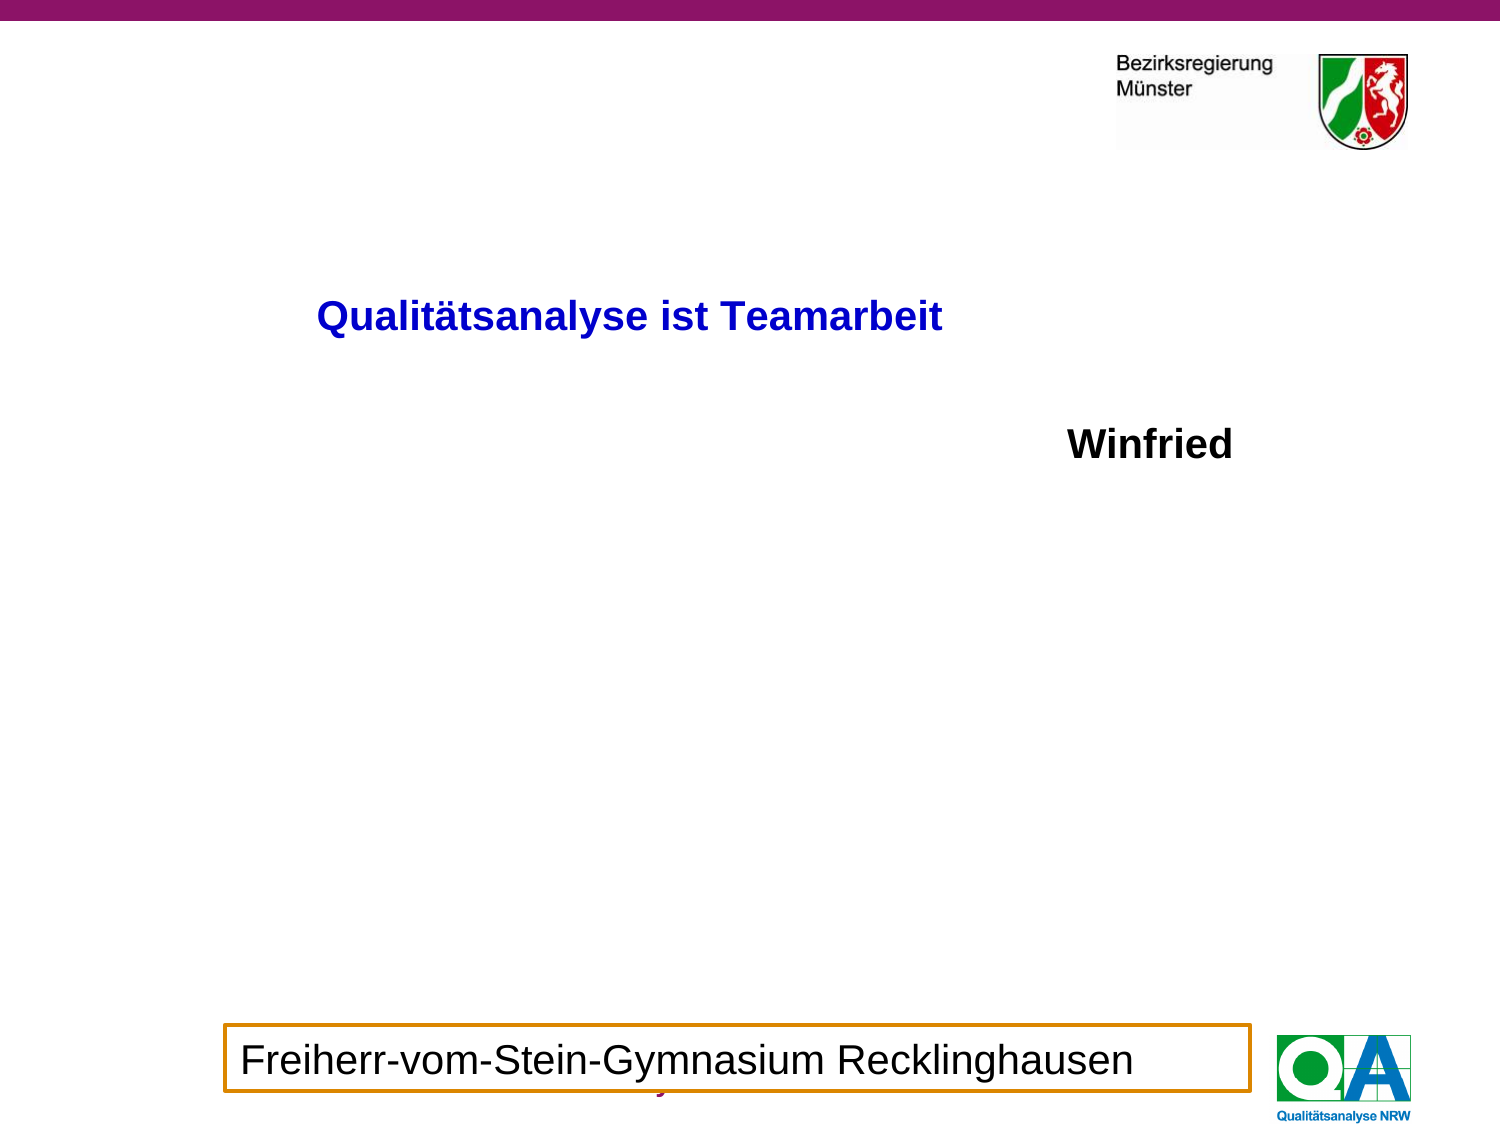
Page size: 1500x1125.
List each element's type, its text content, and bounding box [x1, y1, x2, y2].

text_box Freiherr-vom-Stein-Gymnasium Recklinghausen [225, 1025, 1251, 1091]
text_box Winfried Greber (Teamleitung) Beate Schroeter (QP) Frau Scholz Katrin Ludowig-Gulik (PM) Doris Wedi (VM) [343, 338, 1278, 970]
title Qualitätsanalyse ist Teamarbeit [316, 244, 1210, 339]
